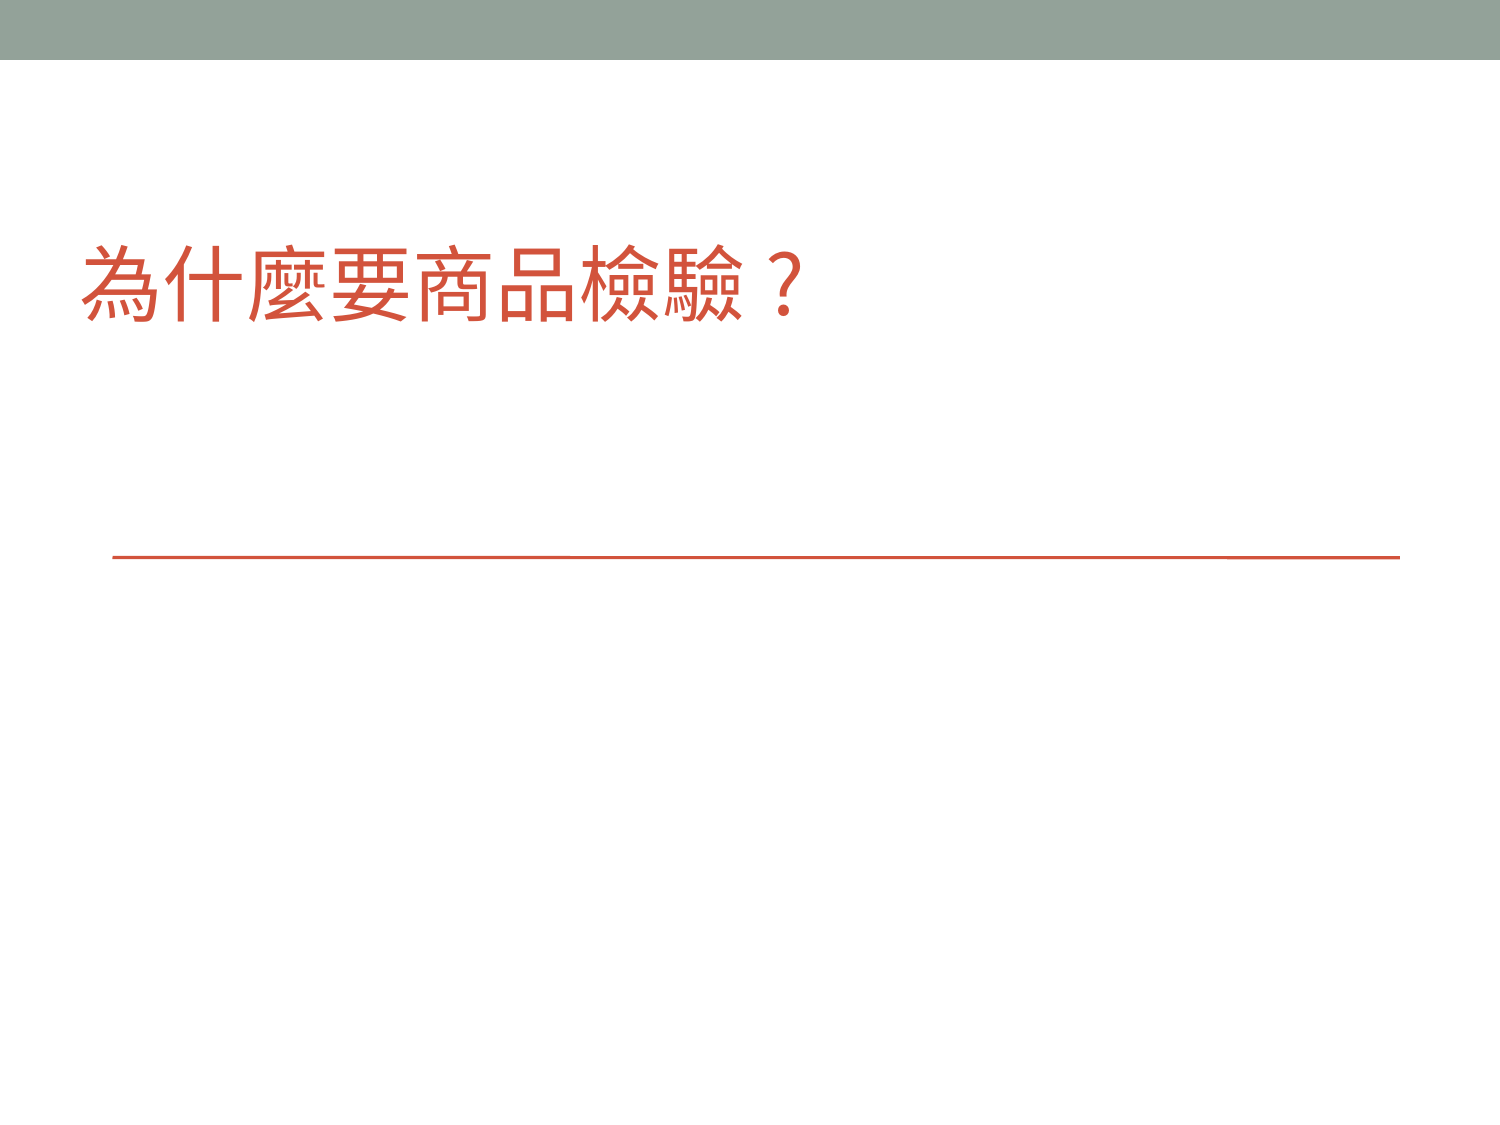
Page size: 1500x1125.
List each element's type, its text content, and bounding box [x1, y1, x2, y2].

title 為什麼要商品檢驗? [64, 224, 1459, 542]
